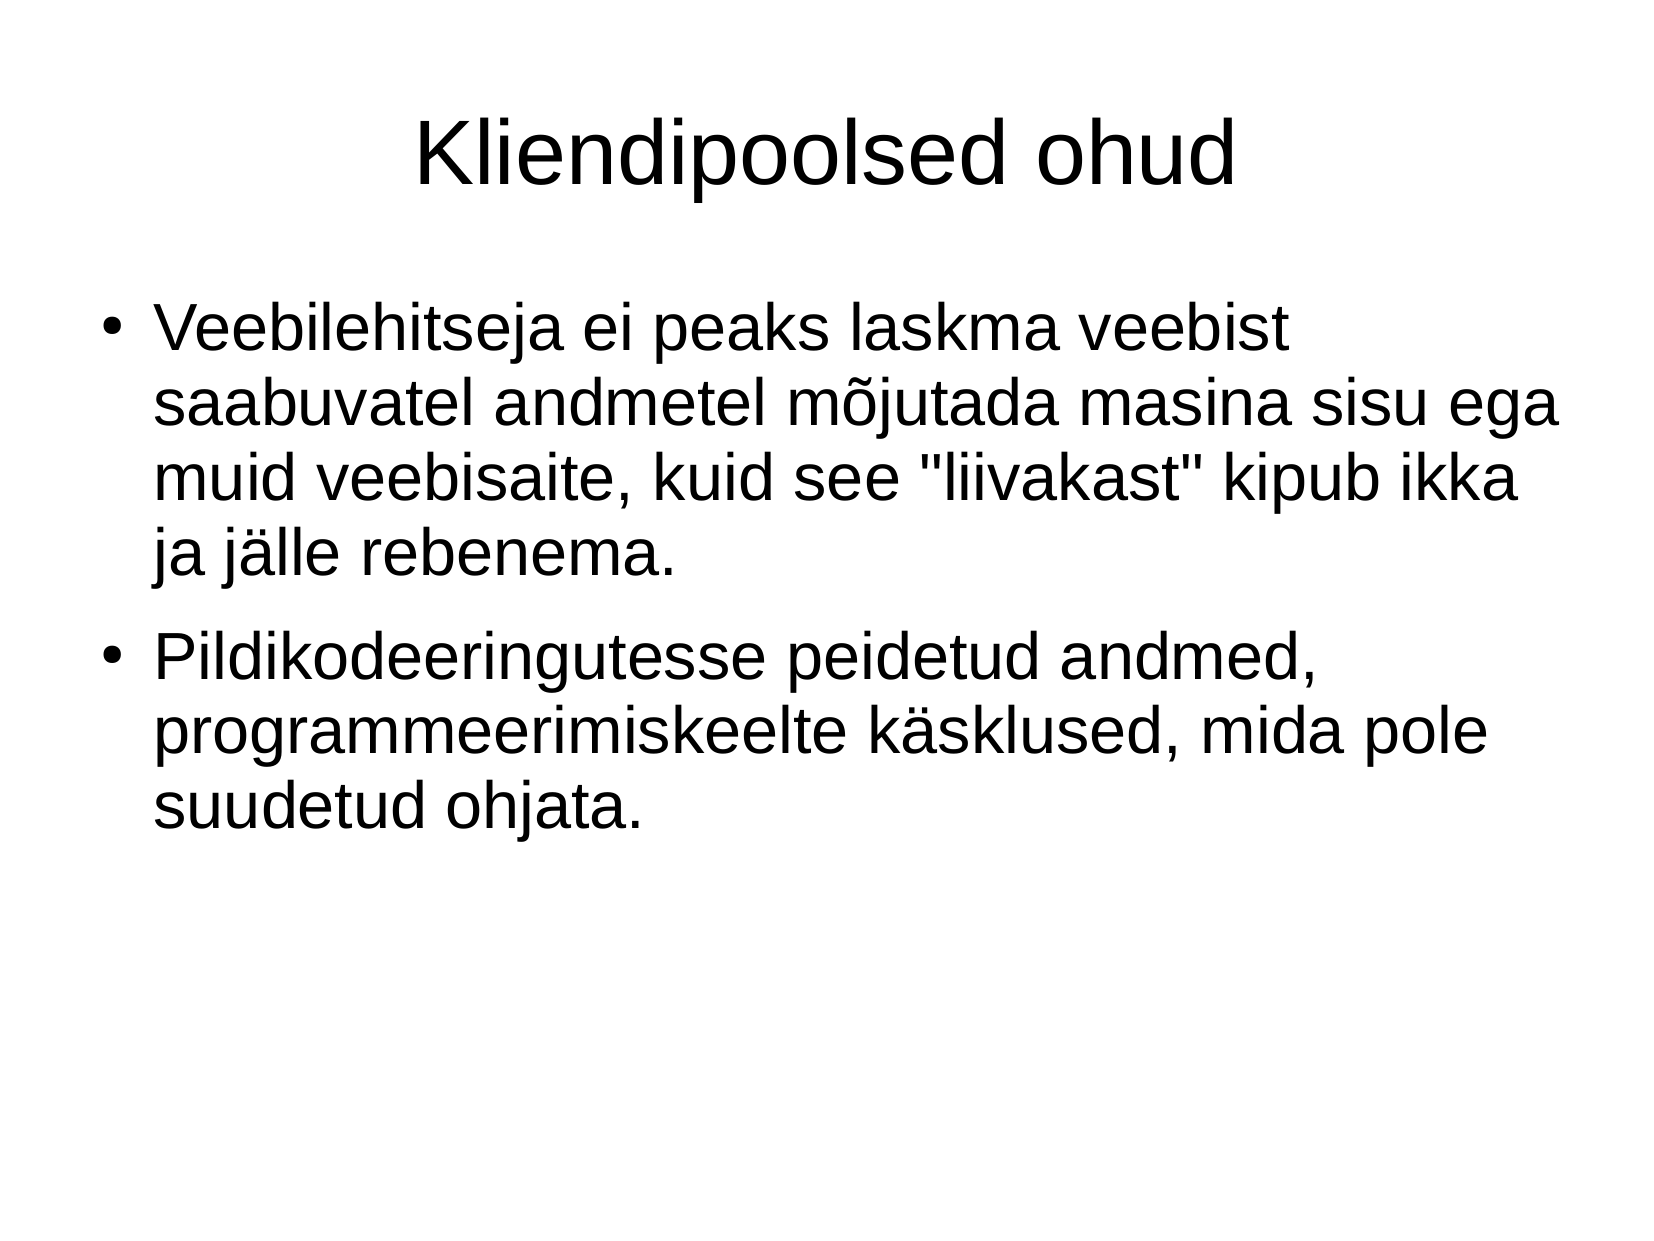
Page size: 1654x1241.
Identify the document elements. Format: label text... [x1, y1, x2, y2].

list Veebilehitseja ei peaks laskma veebist saabuvatel andmetel mõjutada masina sisu ega muid veebisaite, kuid see "liivakast" kipub ikka ja jälle rebenema. Pildikodeeringutesse peidetud andmed, programmeerimiskeelte käsklused, mida pole suudetud ohjata. [82, 290, 1571, 1094]
title Kliendipoolsed ohud [82, 56, 1571, 250]
